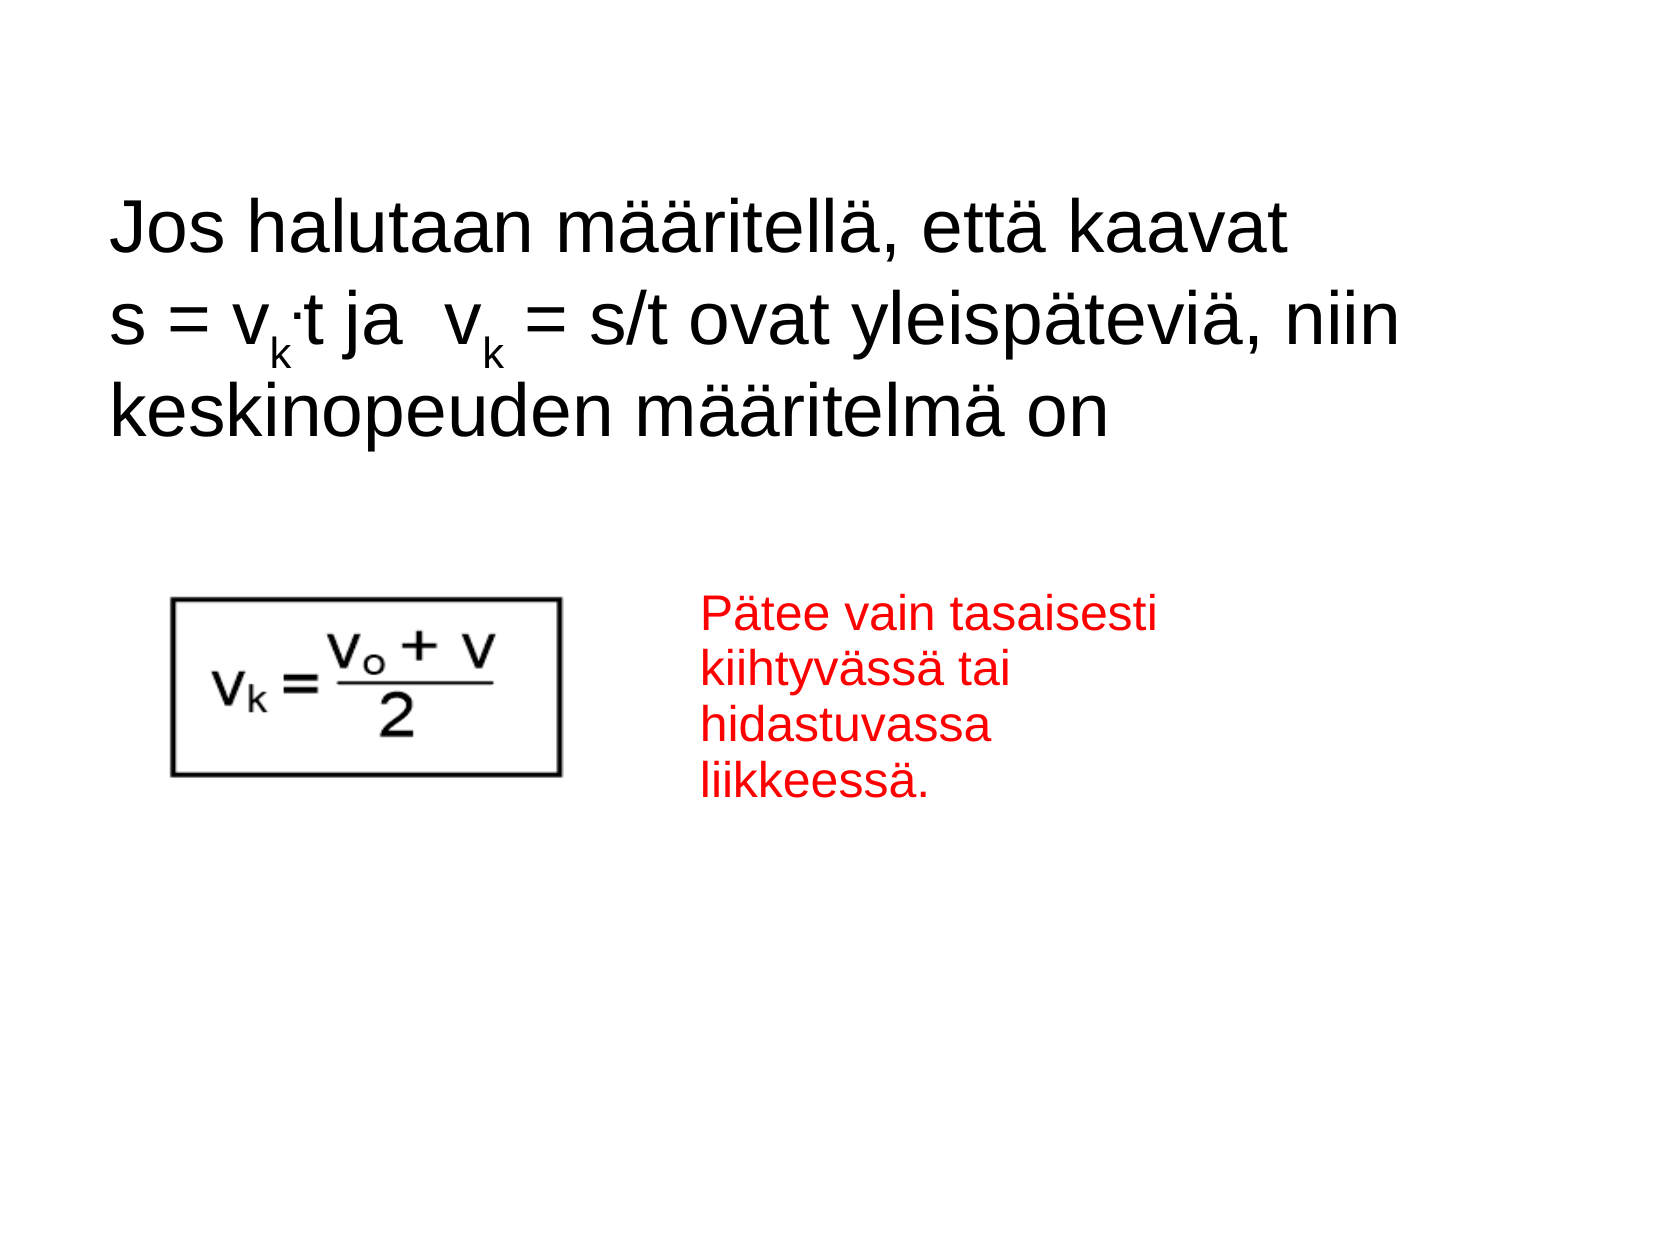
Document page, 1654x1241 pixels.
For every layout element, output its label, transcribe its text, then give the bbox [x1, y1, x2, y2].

text_box Jos halutaan määritellä, että kaavat s = vk.t ja vk = s/t ovat yleispäteviä, niin keskinopeuden määritelmä on [94, 172, 1453, 458]
text_box Pätee vain tasaisesti kiihtyvässä tai hidastuvassa liikkeessä. [685, 574, 1241, 813]
picture [153, 573, 591, 792]
